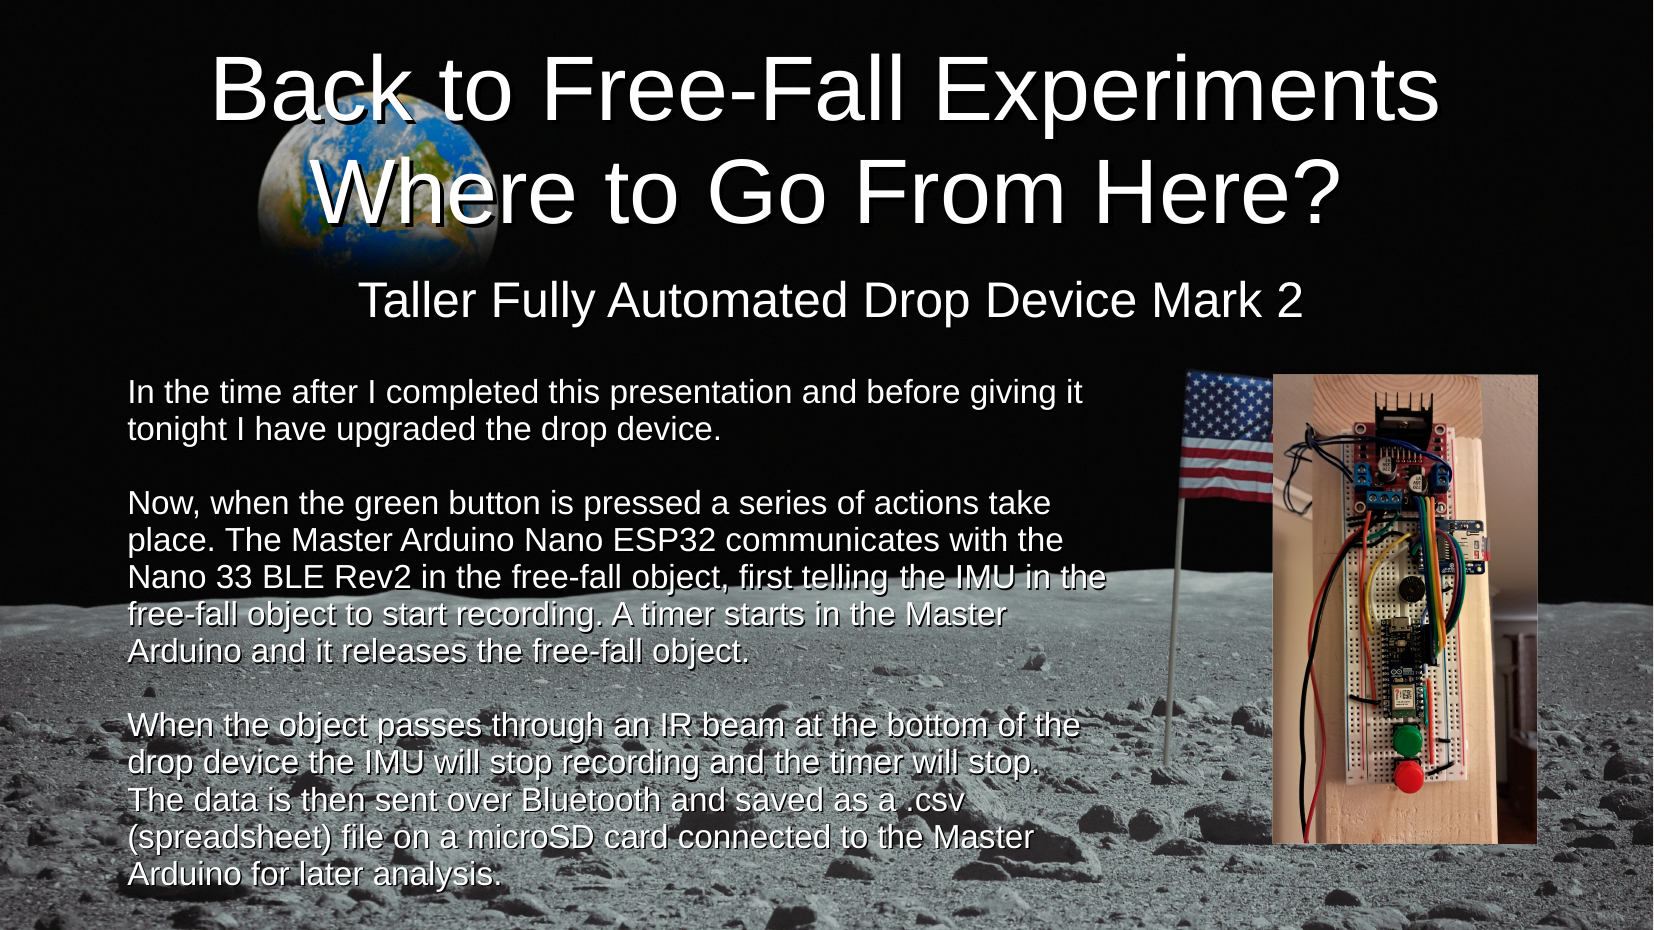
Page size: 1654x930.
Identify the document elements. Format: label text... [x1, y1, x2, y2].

title Taller Fully Automated Drop Device Mark 2 [87, 262, 1576, 338]
title Back to Free-Fall Experiments Where to Go From Here? [82, 37, 1571, 243]
text_box In the time after I completed this presentation and before giving it tonight I have upgraded the drop device. Now, when the green button is pressed a series of actions take place. The Master Arduino Nano ESP32 communicates with the Nano 33 BLE Rev2 in the free-fall object, first telling the IMU in the free-fall object to start recording. A timer starts in the Master Arduino and it releases the free-fall object. When the object passes through an IR beam at the bottom of the drop device the IMU will stop recording and the timer will stop. The data is then sent over Bluetooth and saved as a .csv (spreadsheet) file on a microSD card connected to the Master Arduino for later analysis. [112, 366, 1126, 900]
picture [0, 0, 1654, 930]
